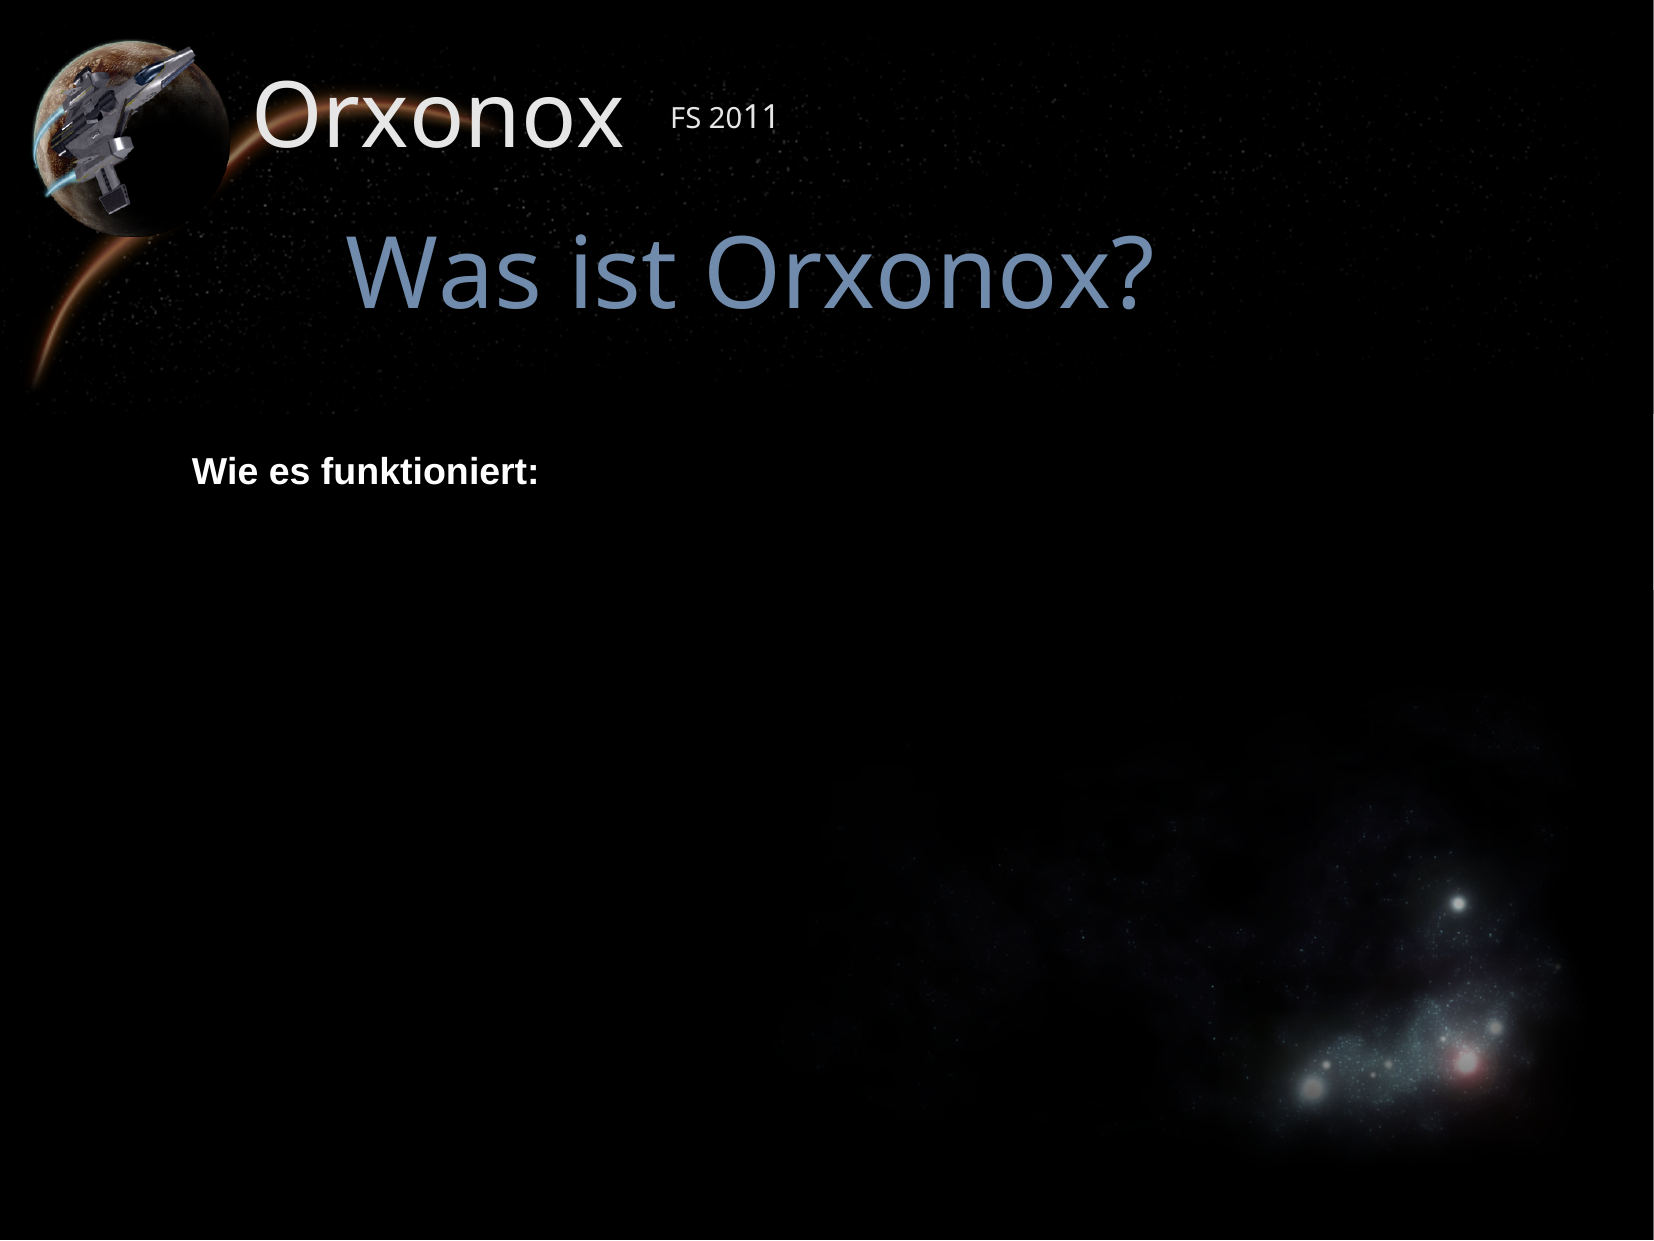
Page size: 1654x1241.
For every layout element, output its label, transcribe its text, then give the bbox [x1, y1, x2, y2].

text_box Was ist Orxonox? [330, 194, 1306, 410]
text_box Wie es funktioniert: [177, 442, 1329, 500]
picture [0, 0, 1654, 521]
picture [354, 590, 1654, 1240]
